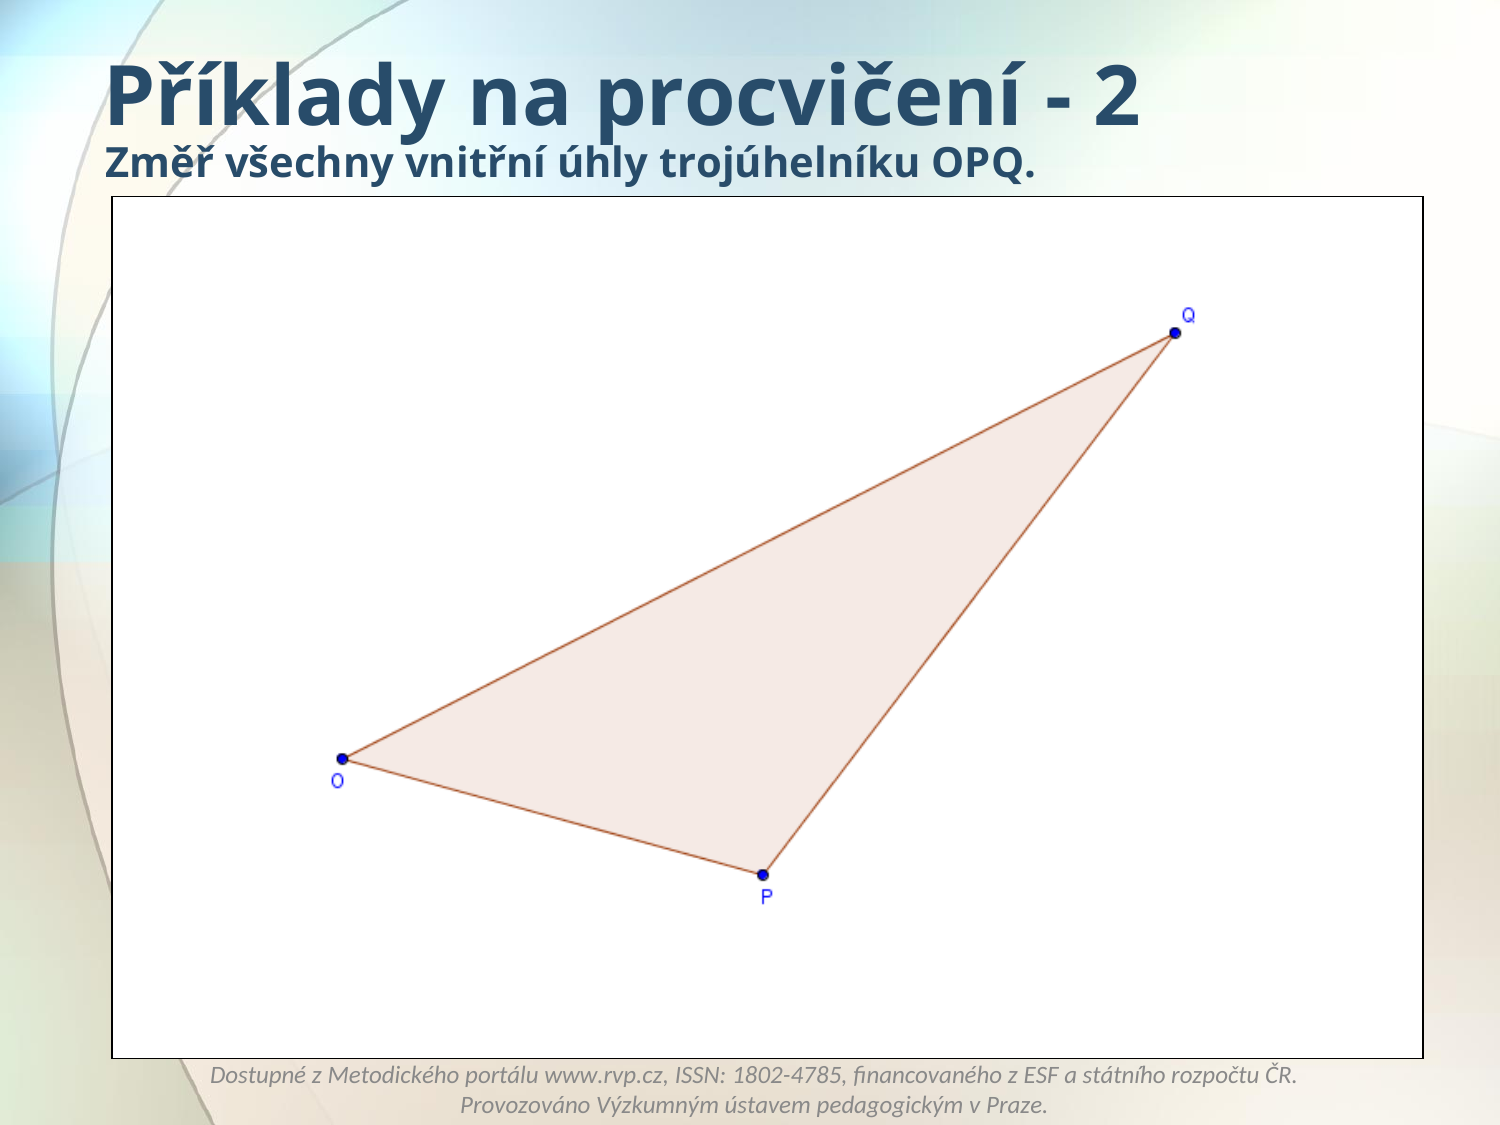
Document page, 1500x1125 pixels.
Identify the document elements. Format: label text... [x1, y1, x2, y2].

text_box Změř všechny vnitřní úhly trojúhelníku OPQ. [90, 113, 1466, 209]
text_box [112, 209, 1424, 1059]
picture [0, 0, 1500, 1125]
title Příklady na procvičení - 2 [88, 45, 1424, 159]
